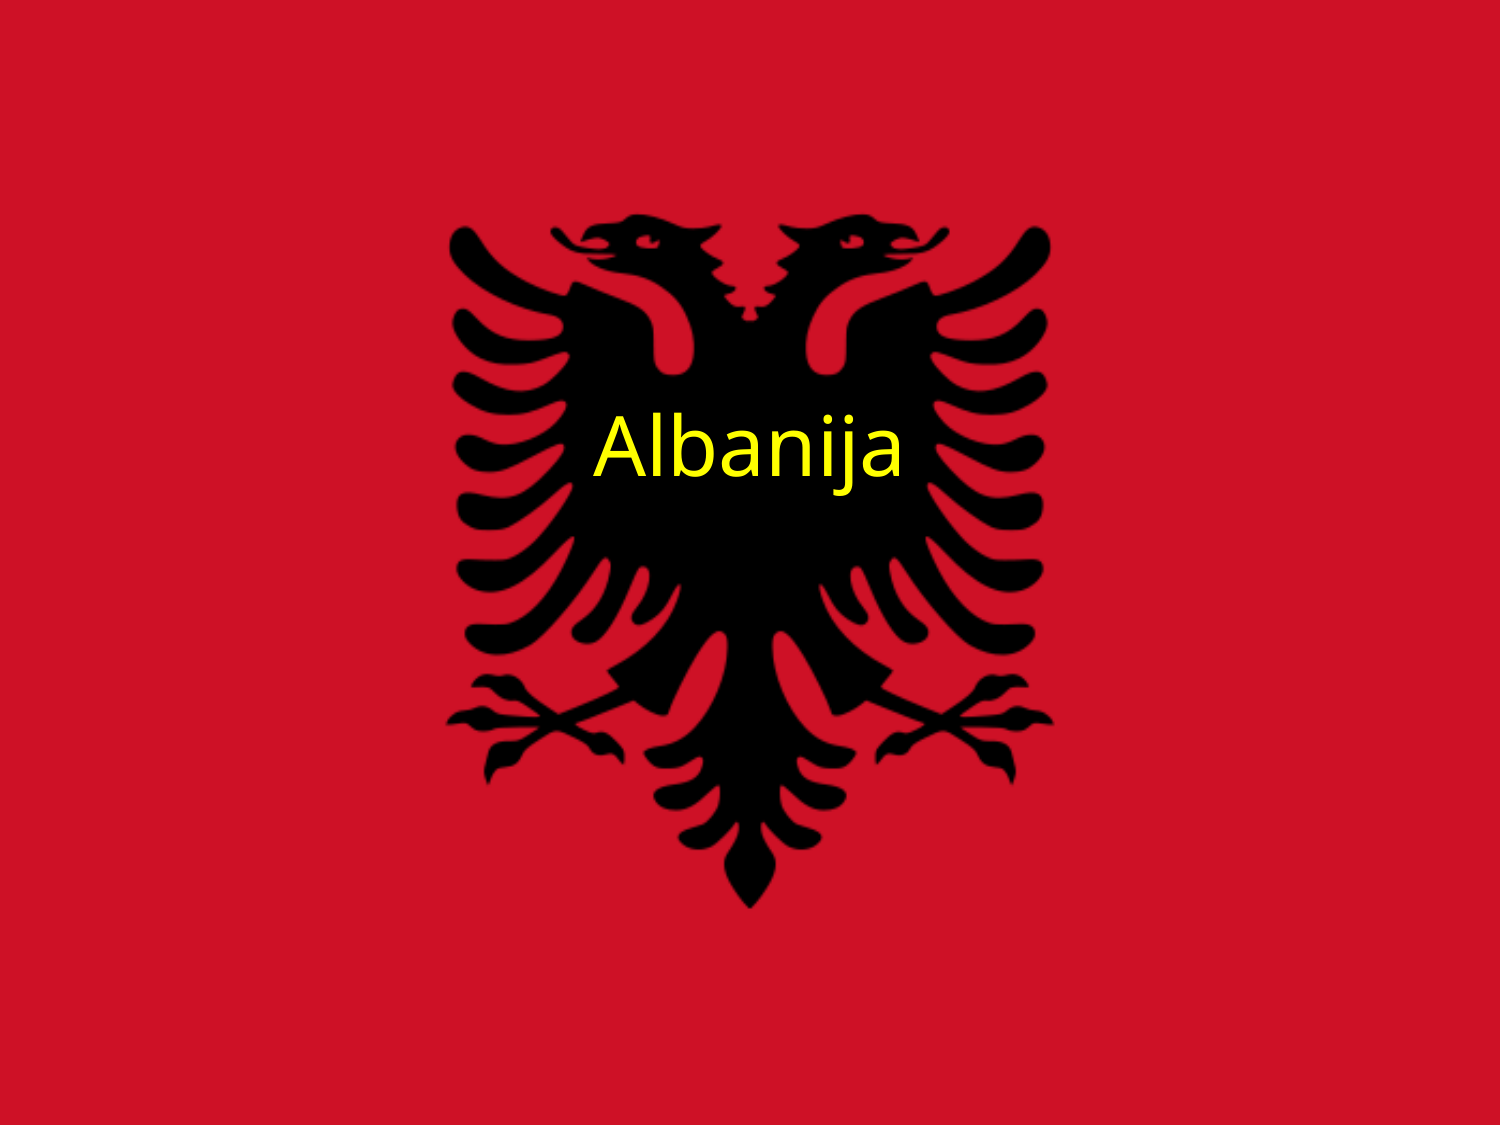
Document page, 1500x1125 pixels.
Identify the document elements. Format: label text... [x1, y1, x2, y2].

picture [0, 0, 1500, 1125]
text_box Albanija [572, 385, 928, 528]
